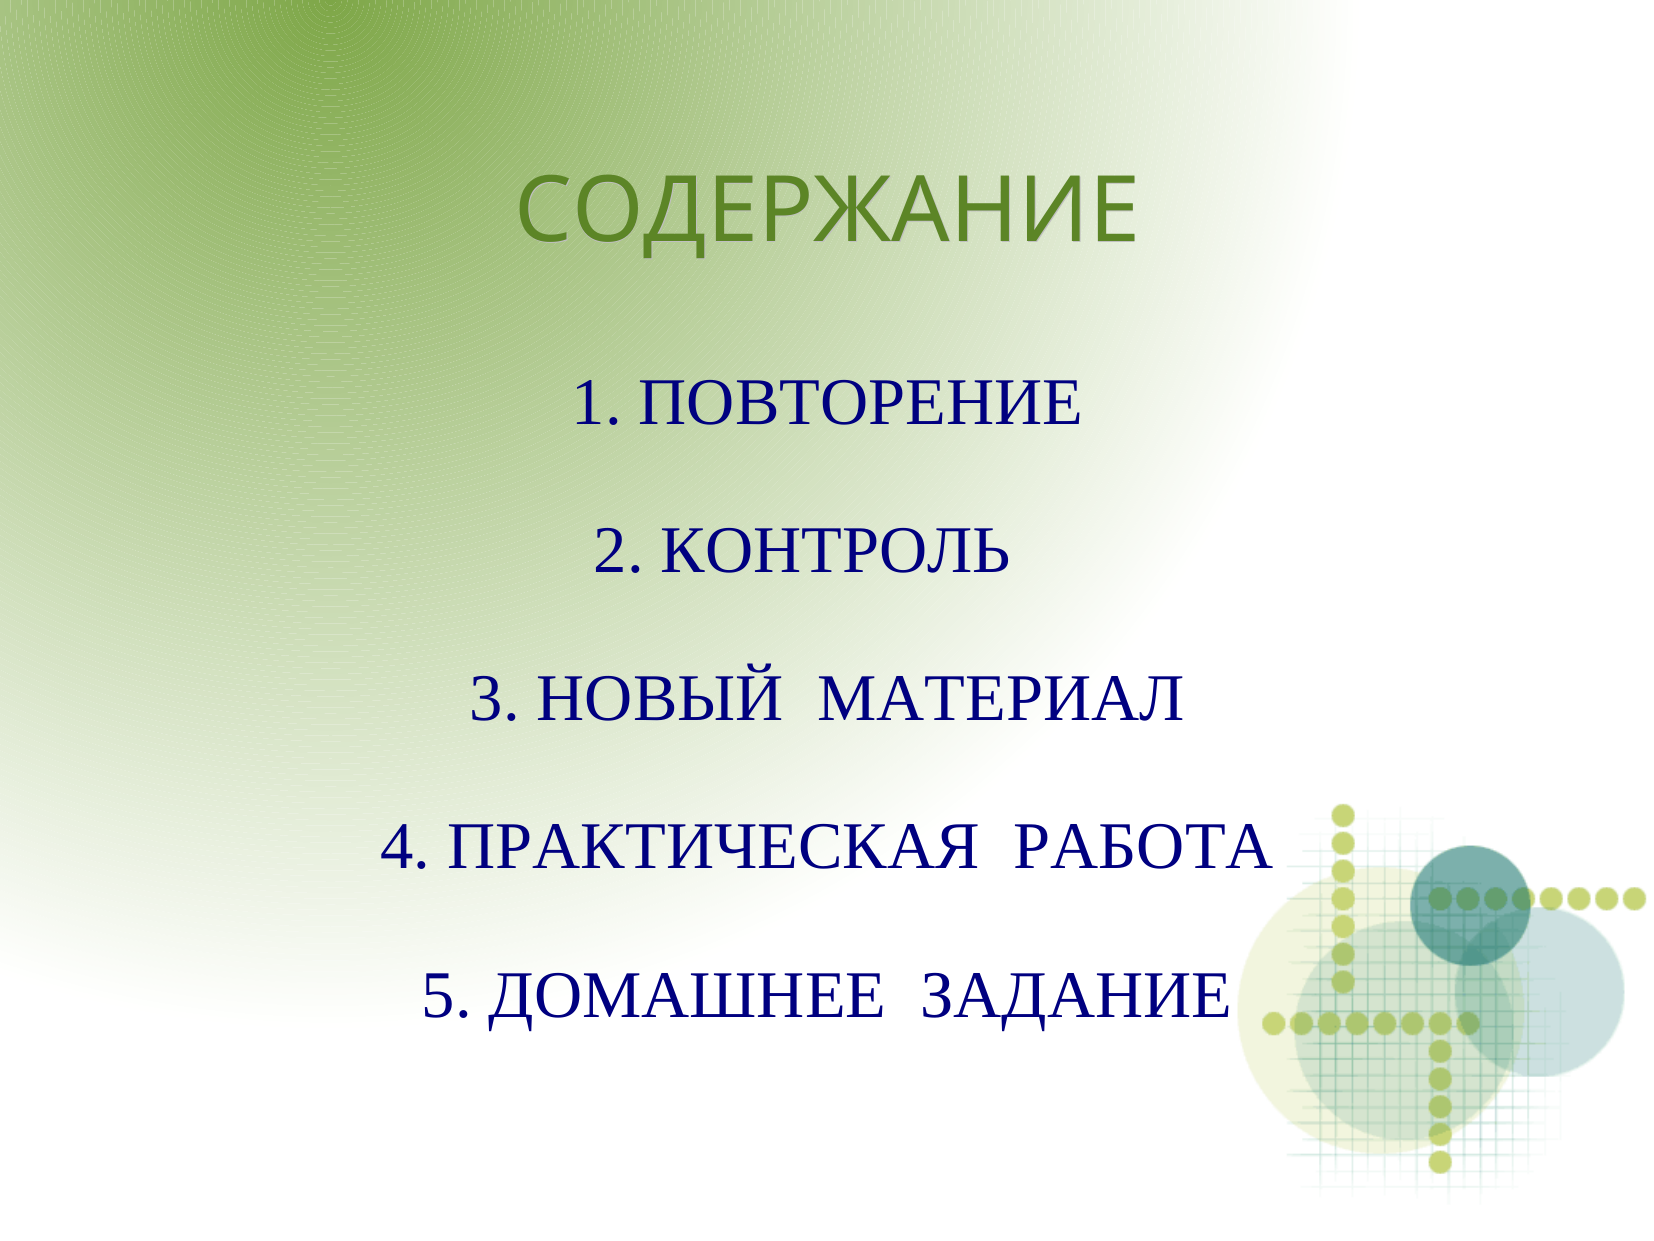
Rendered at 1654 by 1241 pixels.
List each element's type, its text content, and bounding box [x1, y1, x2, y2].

picture [1224, 792, 1654, 1211]
title СОДЕРЖАНИЕ [121, 110, 1534, 303]
subtitle 1. ПОВТОРЕНИЕ 2. КОНТРОЛЬ 3. НОВЫЙ МАТЕРИАЛ 4. ПРАКТИЧЕСКАЯ РАБОТА 5. ДОМАШНЕЕ ЗАДАНИЕ [121, 352, 1534, 1119]
